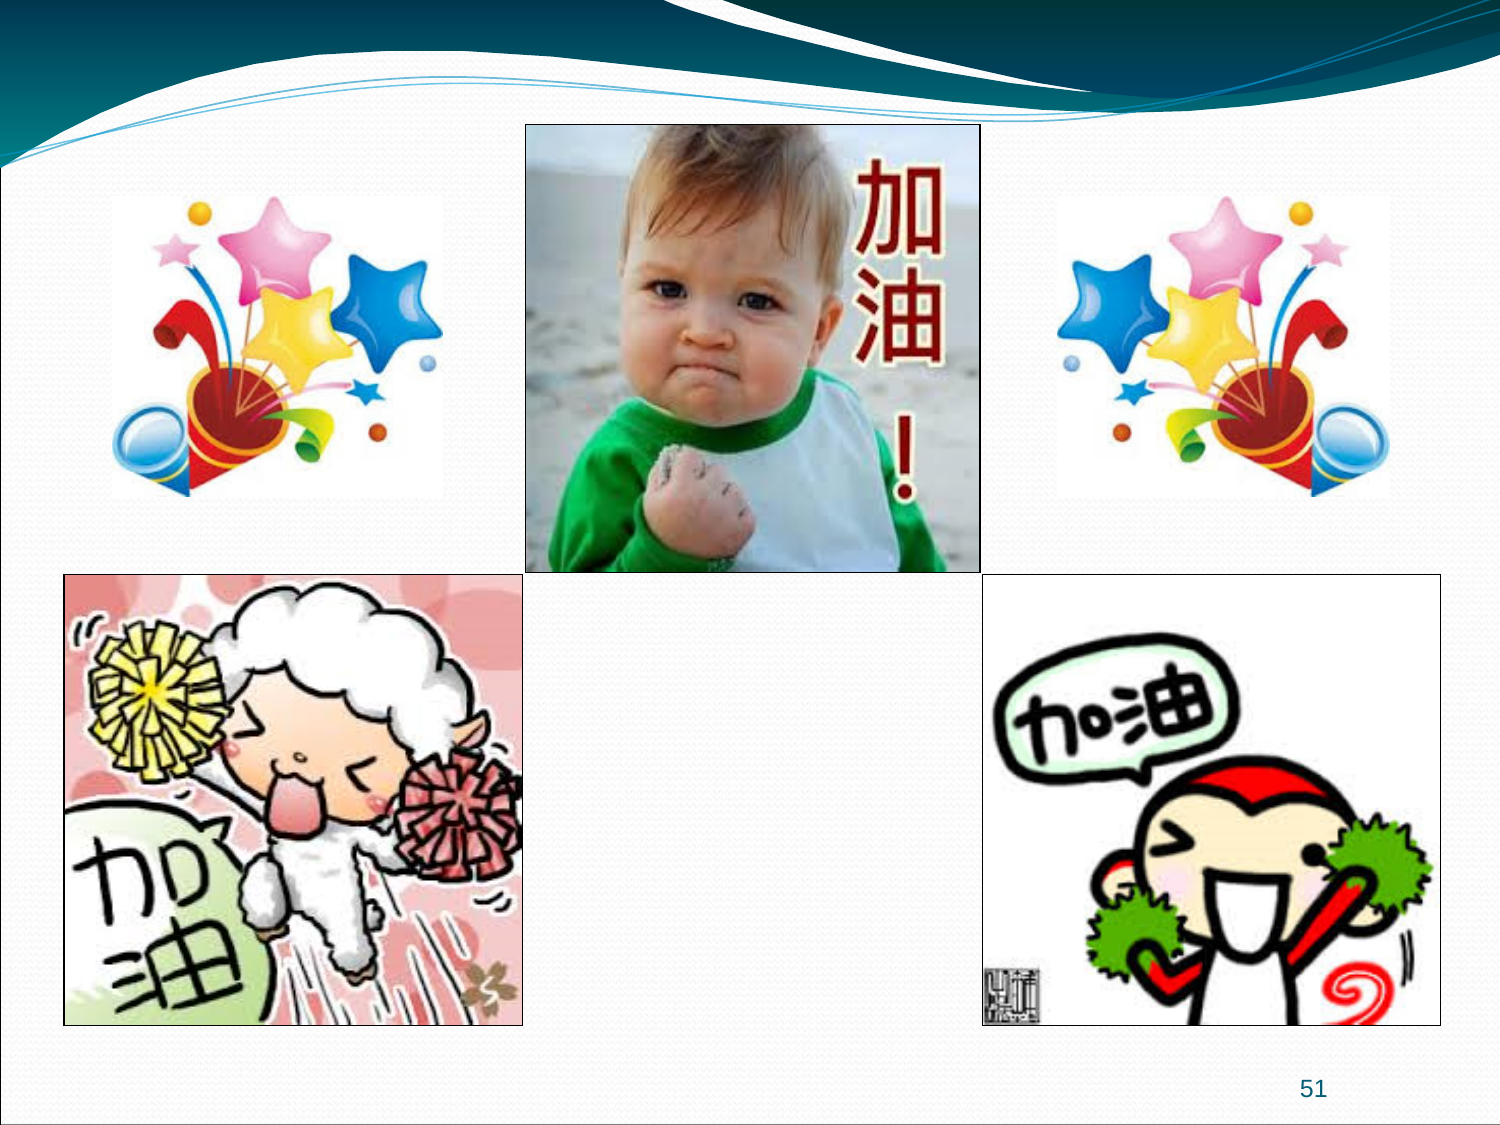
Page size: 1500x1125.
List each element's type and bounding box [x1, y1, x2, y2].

picture [983, 575, 1440, 1025]
picture [1057, 196, 1390, 497]
picture [112, 196, 443, 497]
text_box [1299, 1042, 1426, 1103]
picture [526, 125, 980, 572]
picture [64, 575, 522, 1025]
